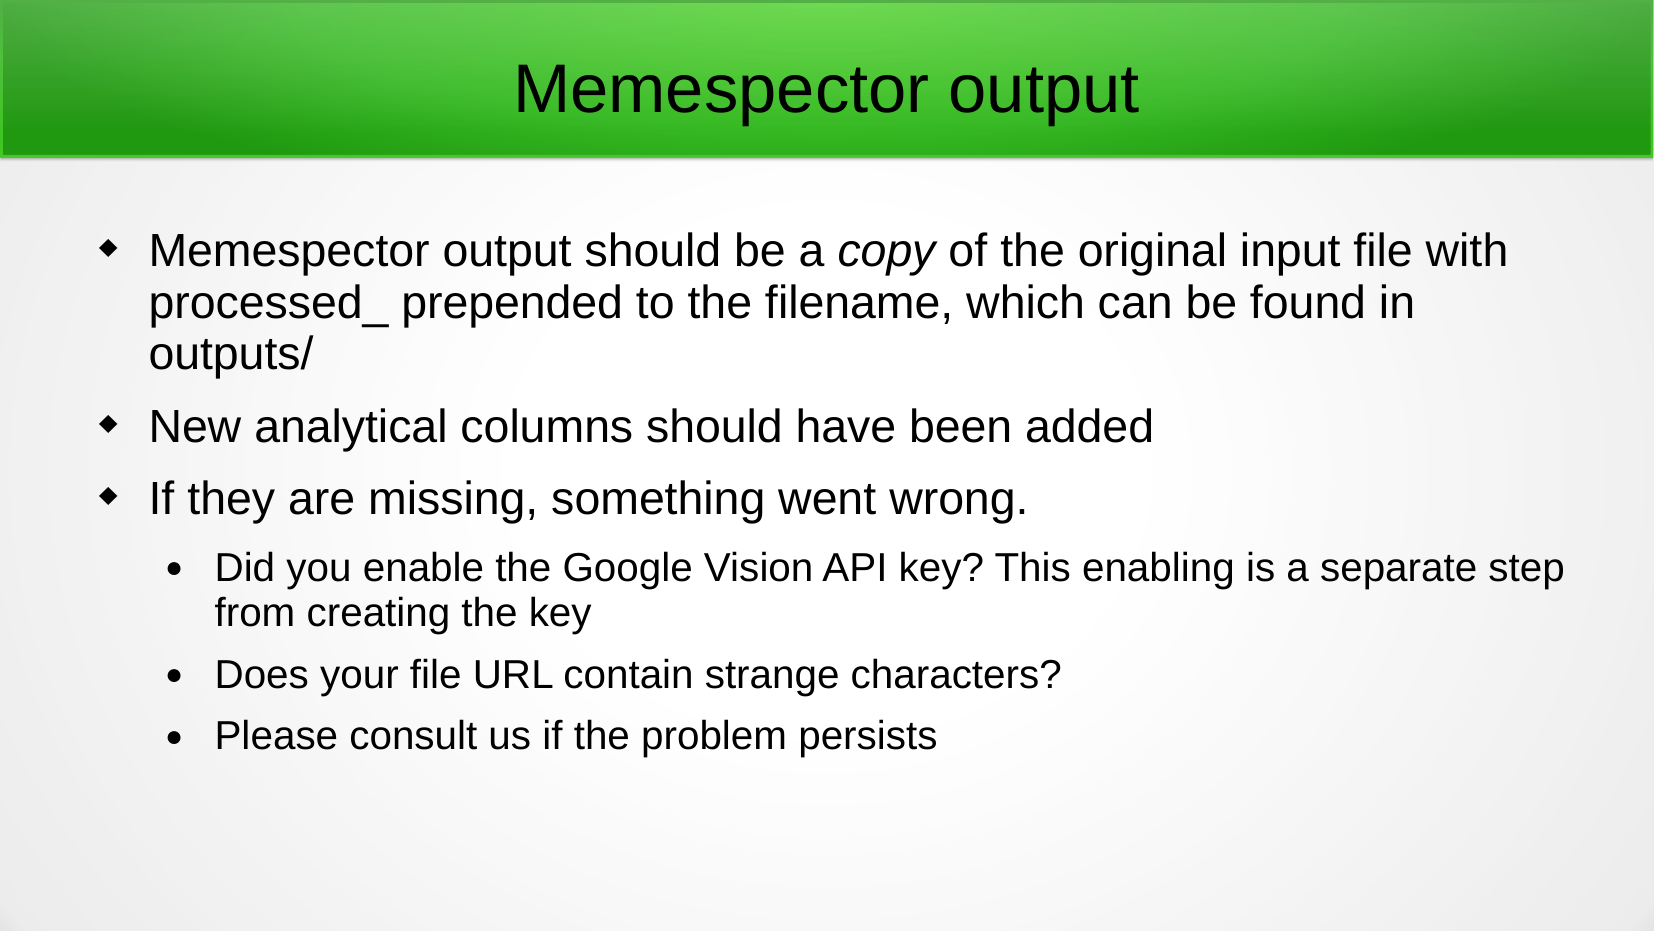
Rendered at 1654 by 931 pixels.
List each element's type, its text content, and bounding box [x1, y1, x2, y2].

title Memespector output [82, 35, 1571, 142]
list Memespector output should be a copy of the original input file with processed_ prepended to the filename, which can be found in outputs/ New analytical columns should have been added If they are missing, something went wrong. Did you enable the Google Vision API key? This enabling is a separate step from creating the key Does your file URL contain strange characters? Please consult us if the problem persists [82, 224, 1571, 764]
